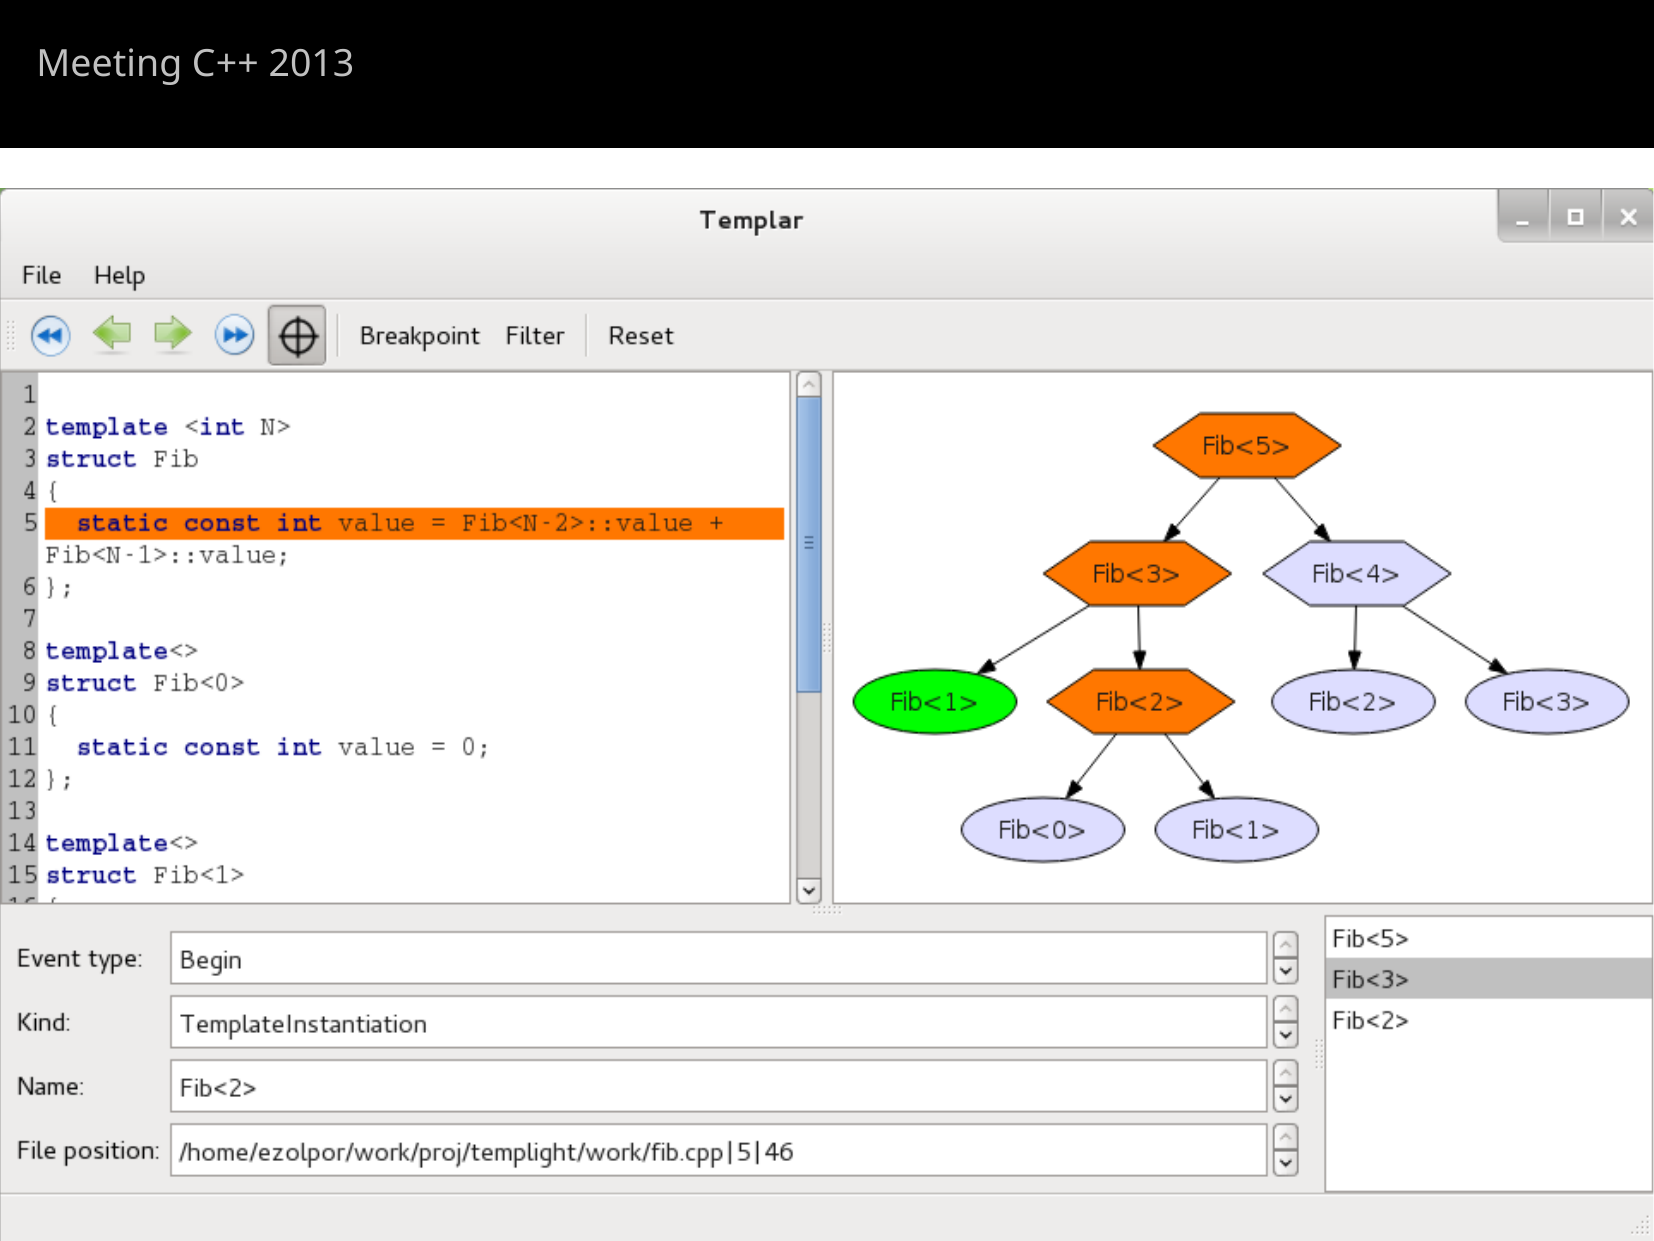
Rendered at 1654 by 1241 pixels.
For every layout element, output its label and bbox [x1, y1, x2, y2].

picture [0, 188, 1654, 1241]
